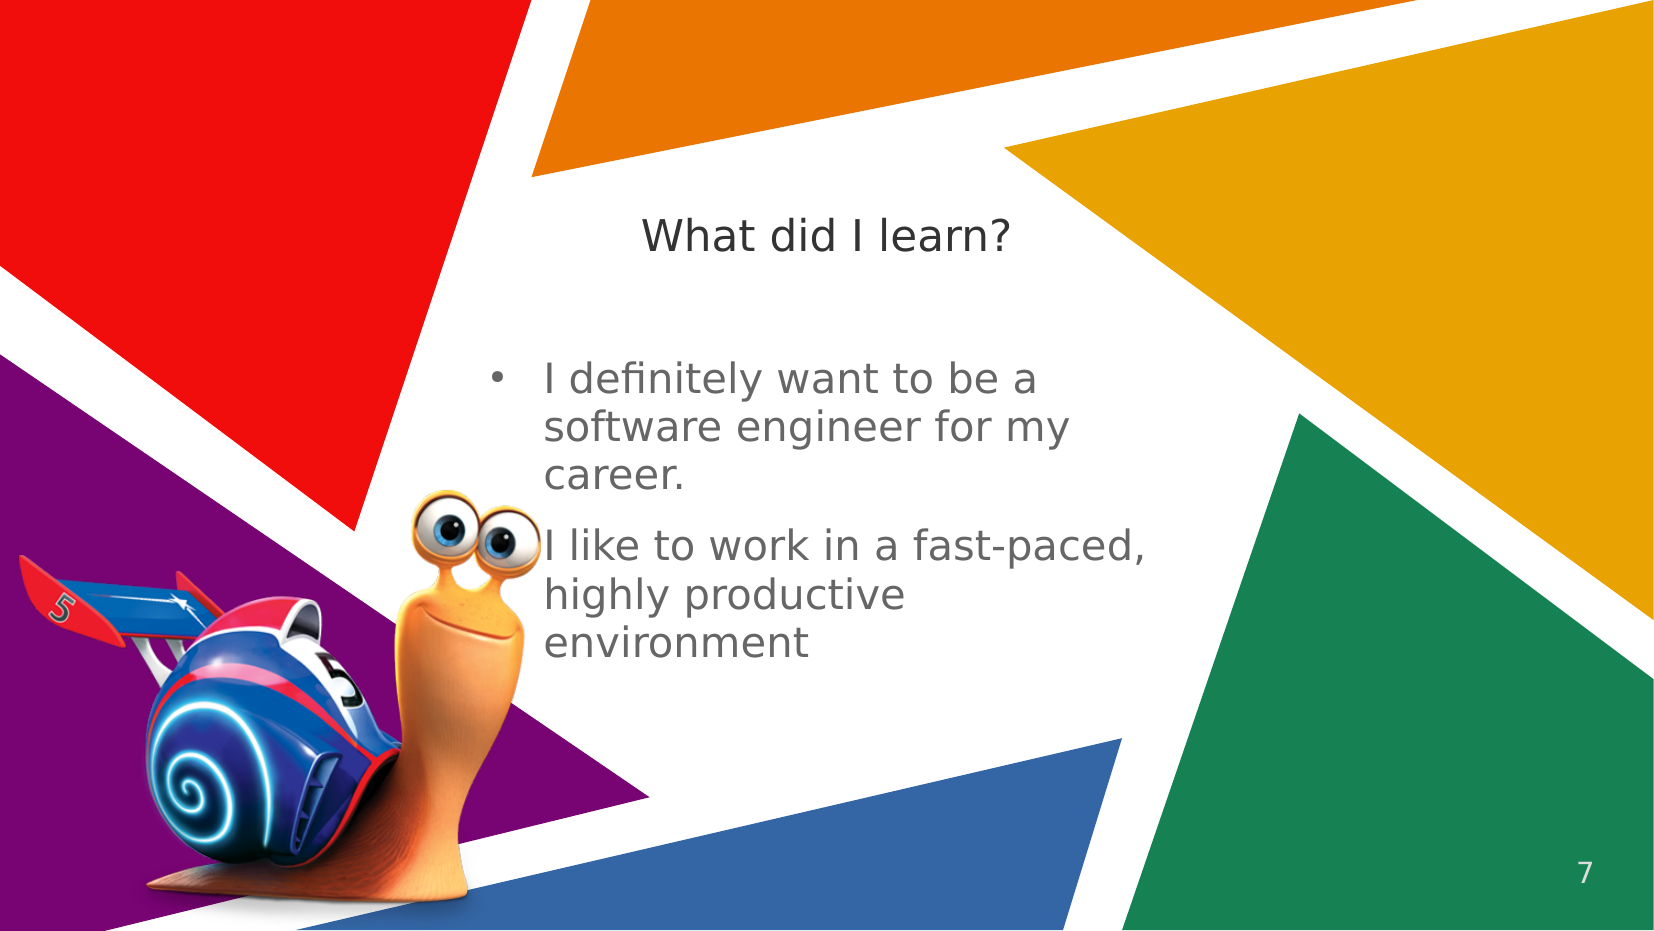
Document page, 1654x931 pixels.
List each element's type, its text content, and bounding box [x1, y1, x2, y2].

title What did I learn? [472, 147, 1182, 325]
picture [0, 412, 563, 931]
list I definitely want to be a software engineer for my career. I like to work in a fast-paced, highly productive environment [472, 354, 1182, 768]
